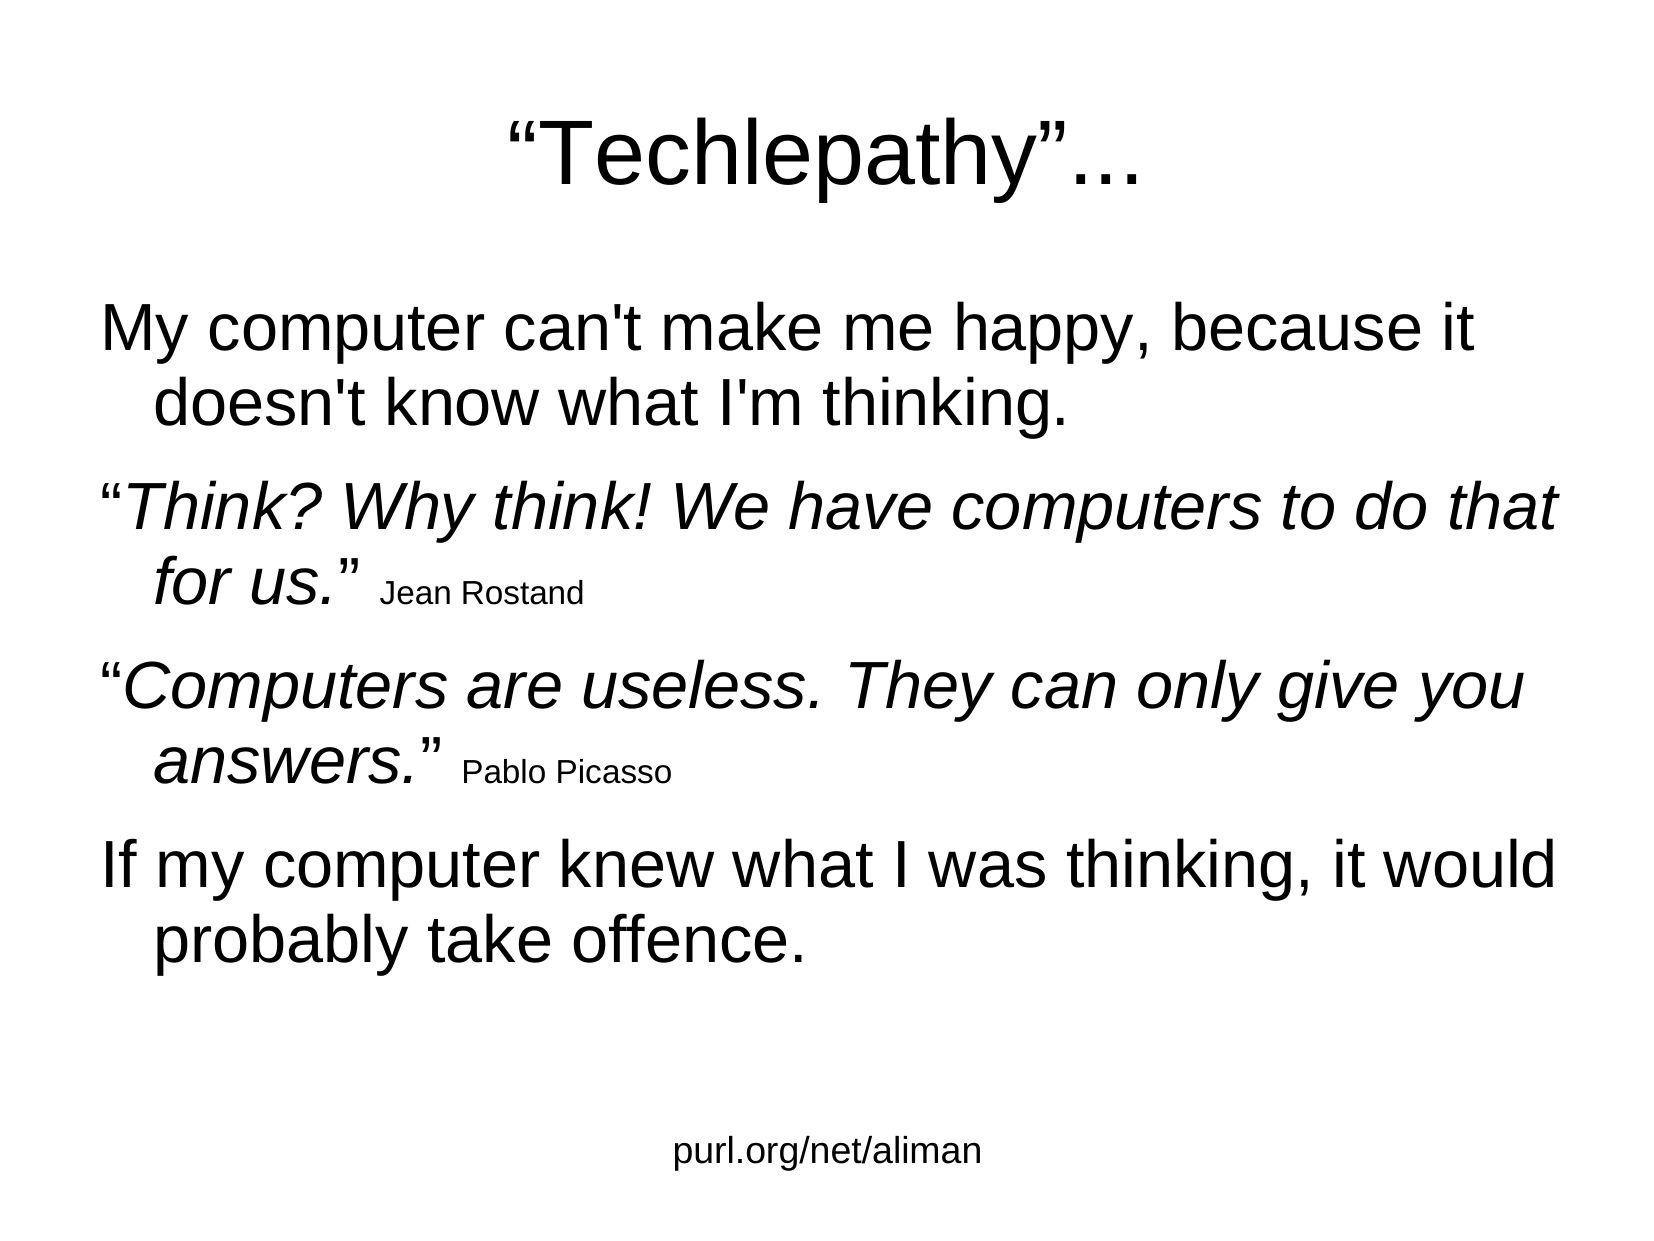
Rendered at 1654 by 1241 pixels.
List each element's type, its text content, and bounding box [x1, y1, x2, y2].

list My computer can't make me happy, because it doesn't know what I'm thinking. “Think? Why think! We have computers to do that for us.” Jean Rostand “Computers are useless. They can only give you answers.” Pablo Picasso If my computer knew what I was thinking, it would probably take offence. [82, 290, 1571, 1094]
title “Techlepathy”... [82, 56, 1571, 250]
